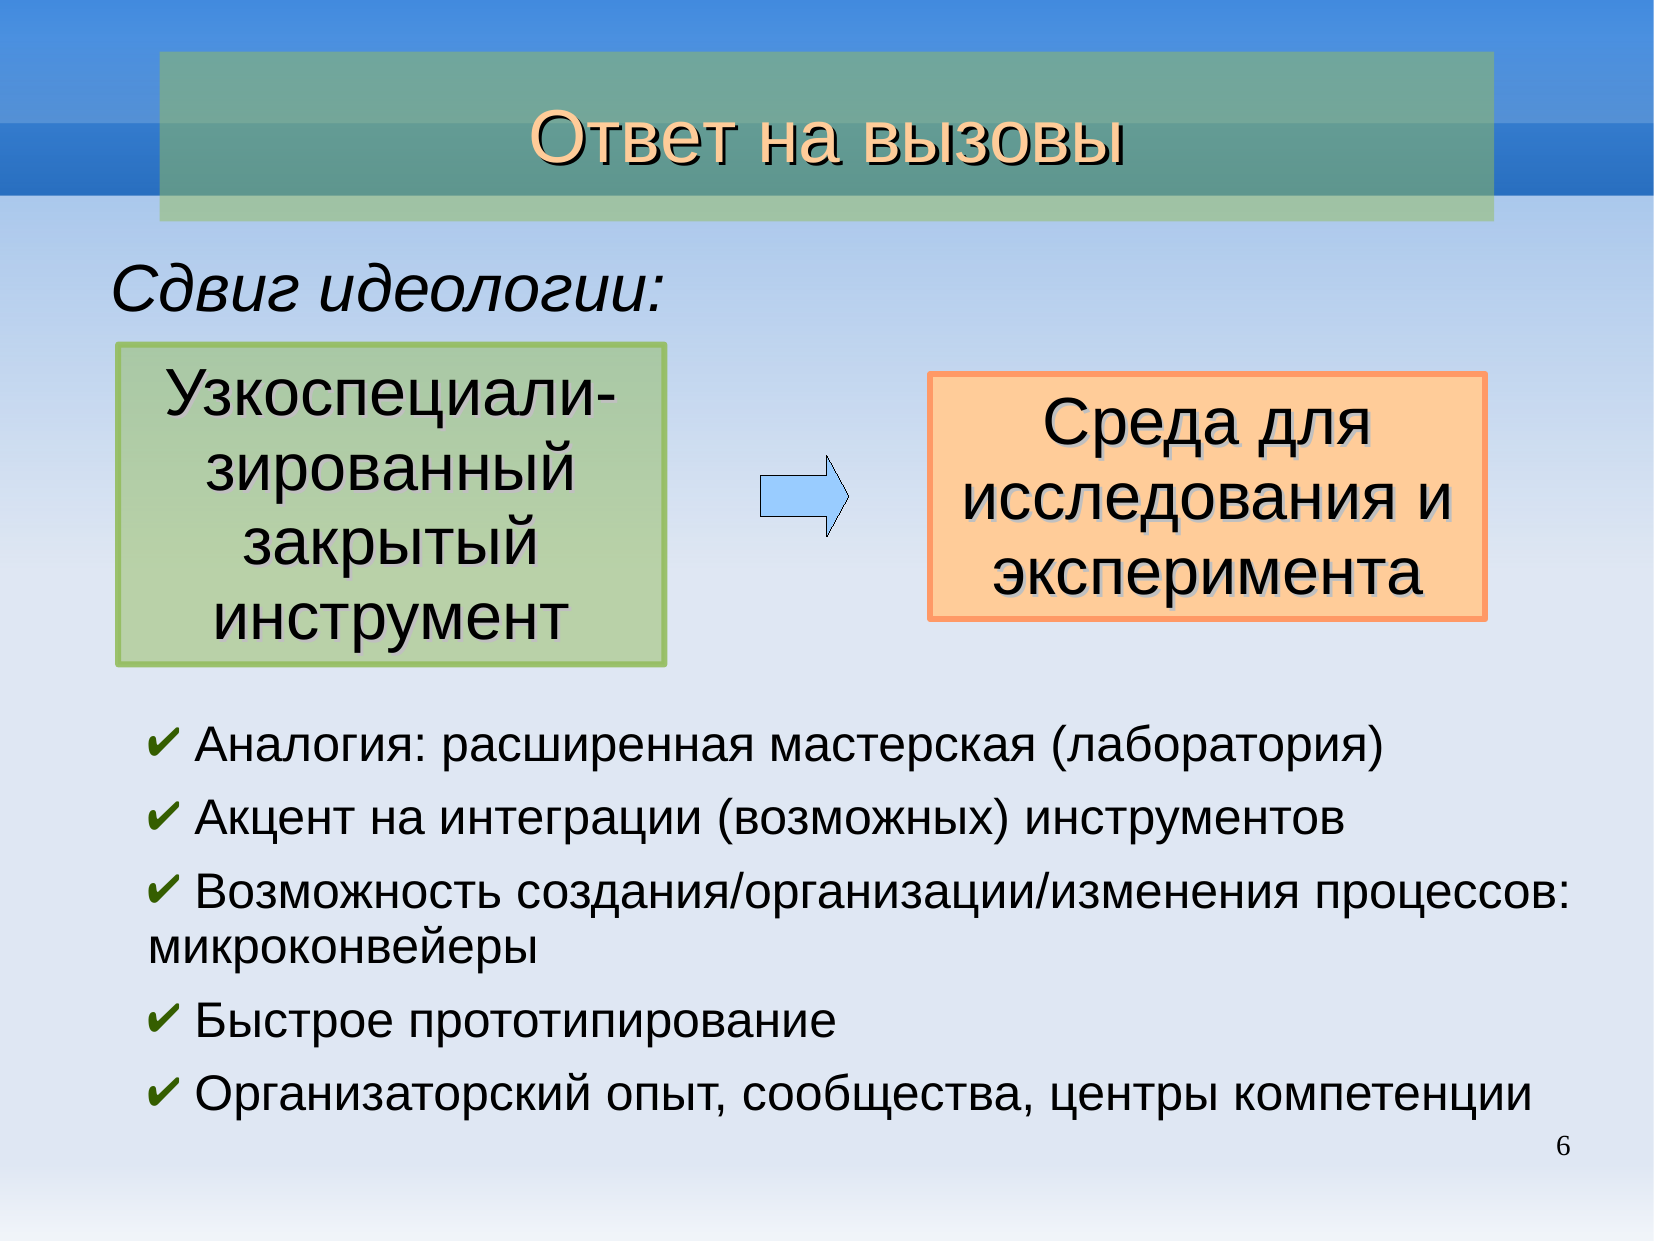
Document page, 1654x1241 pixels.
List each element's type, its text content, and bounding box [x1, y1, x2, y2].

text_box Среда для исследования и эксперимента [930, 374, 1486, 620]
text_box Узкоспециали-зированный закрытый инструмент [118, 344, 665, 665]
picture [0, 0, 1654, 1241]
title Ответ на вызовы [159, 51, 1495, 222]
text_box Сдвиг идеологии: [73, 243, 724, 334]
text_box [760, 455, 849, 537]
text_box Аналогия: расширенная мастерская (лаборатория) Акцент на интеграции (возможных) инструментов Возможность создания/организации/изменения процессов: микроконвейеры Быстрое прототипирование Организаторский опыт, сообщества, центры компетенции [132, 708, 1602, 1129]
